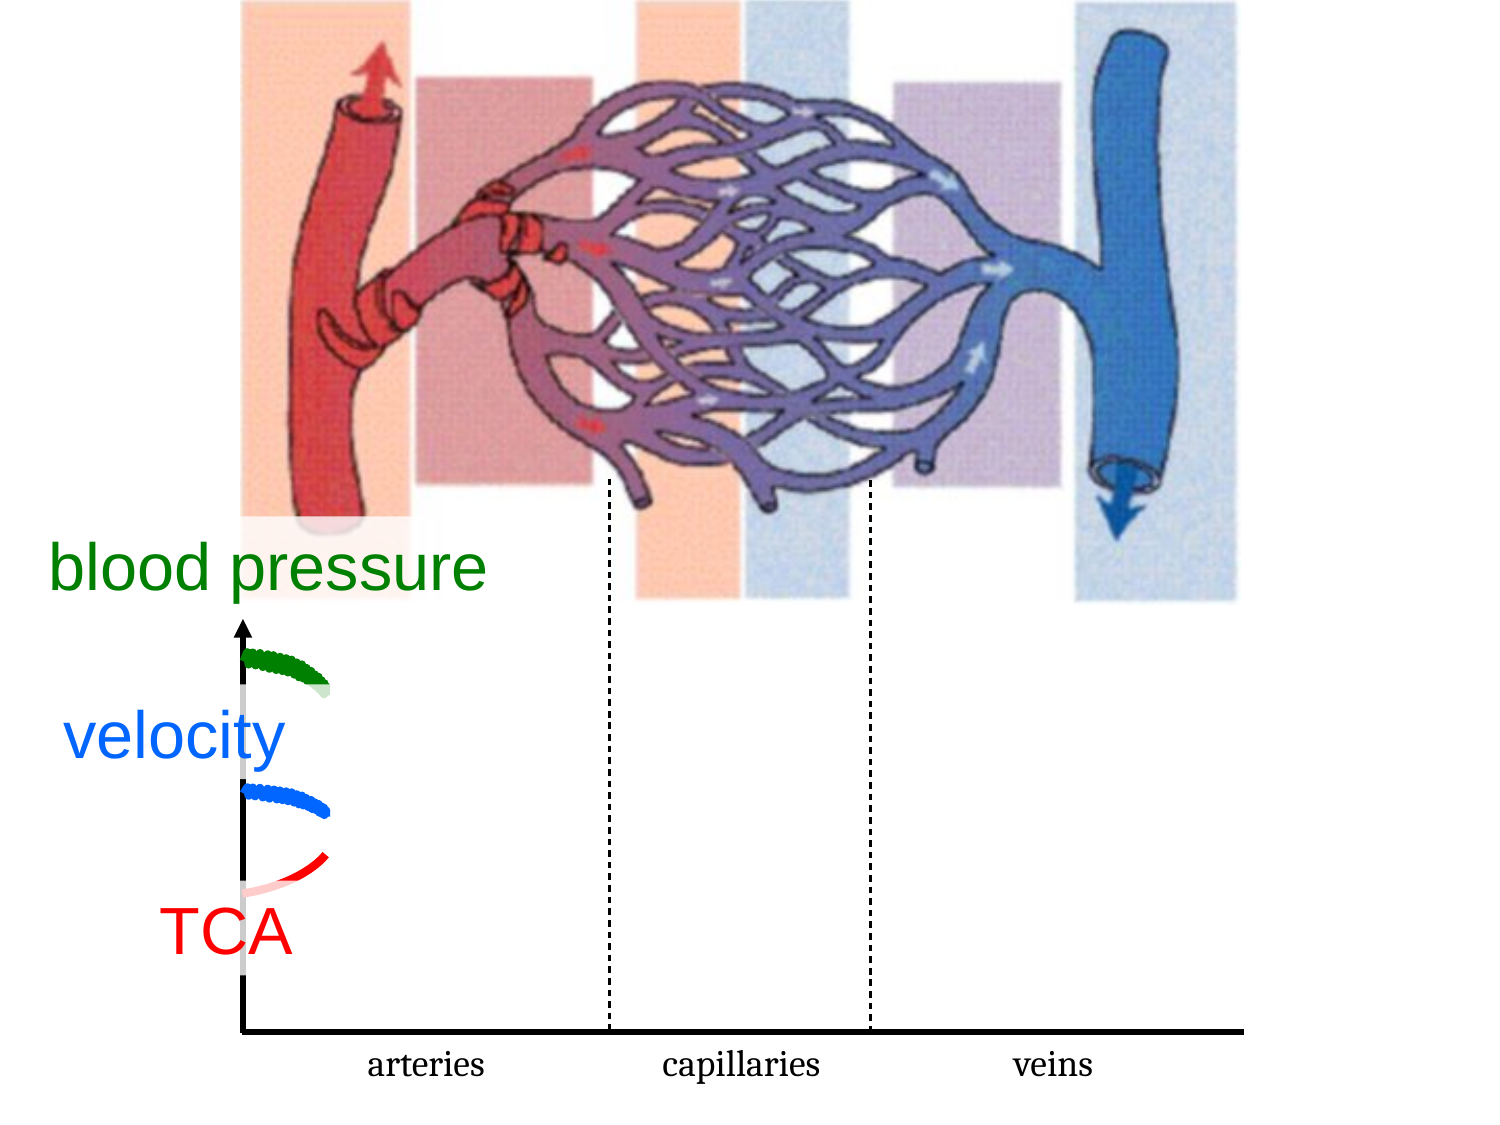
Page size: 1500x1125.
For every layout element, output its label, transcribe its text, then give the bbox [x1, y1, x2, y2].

text_box veins [870, 1031, 1237, 1092]
text_box arteries [242, 1031, 558, 1092]
text_box velocity [15, 684, 335, 780]
picture [240, 0, 1241, 605]
text_box blood pressure [28, 516, 510, 612]
text_box [0, 0, 1500, 1125]
text_box TCA [92, 880, 362, 976]
text_box capillaries [558, 1031, 870, 1092]
